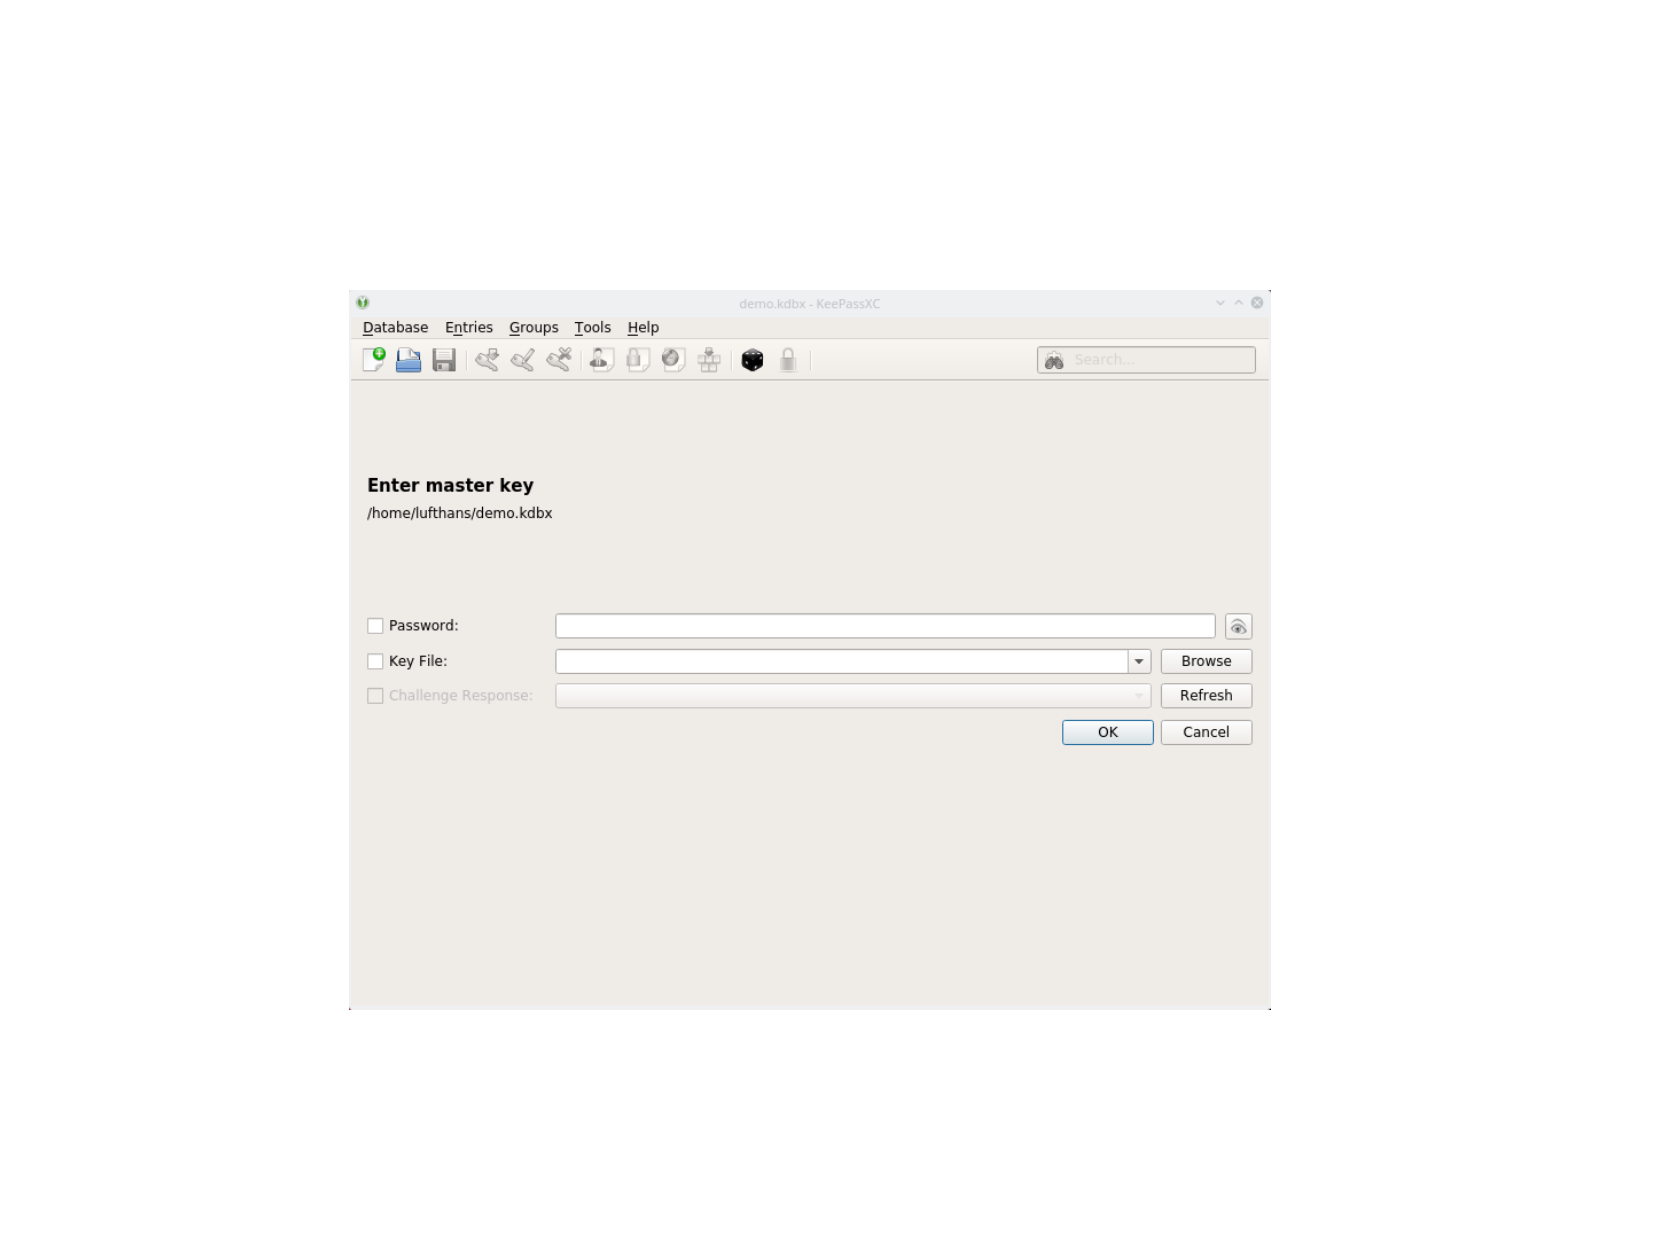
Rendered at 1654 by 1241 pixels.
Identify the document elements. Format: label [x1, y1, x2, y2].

picture [349, 290, 1271, 1010]
